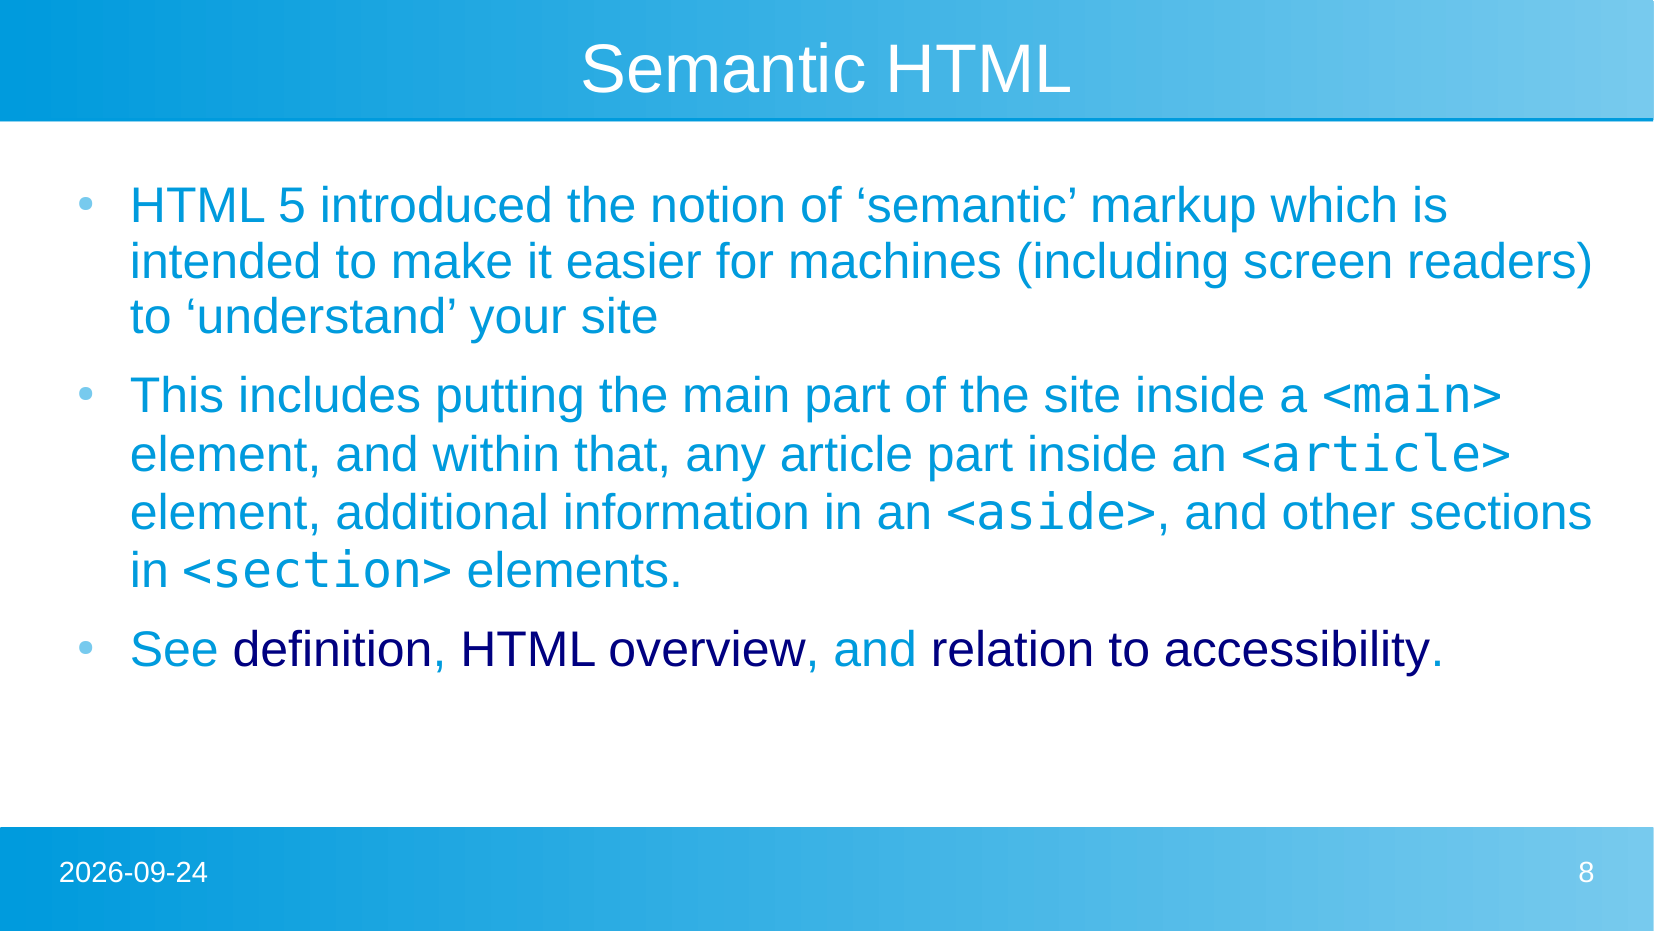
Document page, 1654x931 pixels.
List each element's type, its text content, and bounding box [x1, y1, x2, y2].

title Semantic HTML [59, 29, 1595, 108]
list HTML 5 introduced the notion of ‘semantic’ markup which is intended to make it easier for machines (including screen readers) to ‘understand’ your site This includes putting the main part of the site inside a <main> element, and within that, any article part inside an <article> element, additional information in an <aside>, and other sections in <section> elements. See definition, HTML overview, and relation to accessibility. [59, 177, 1595, 768]
